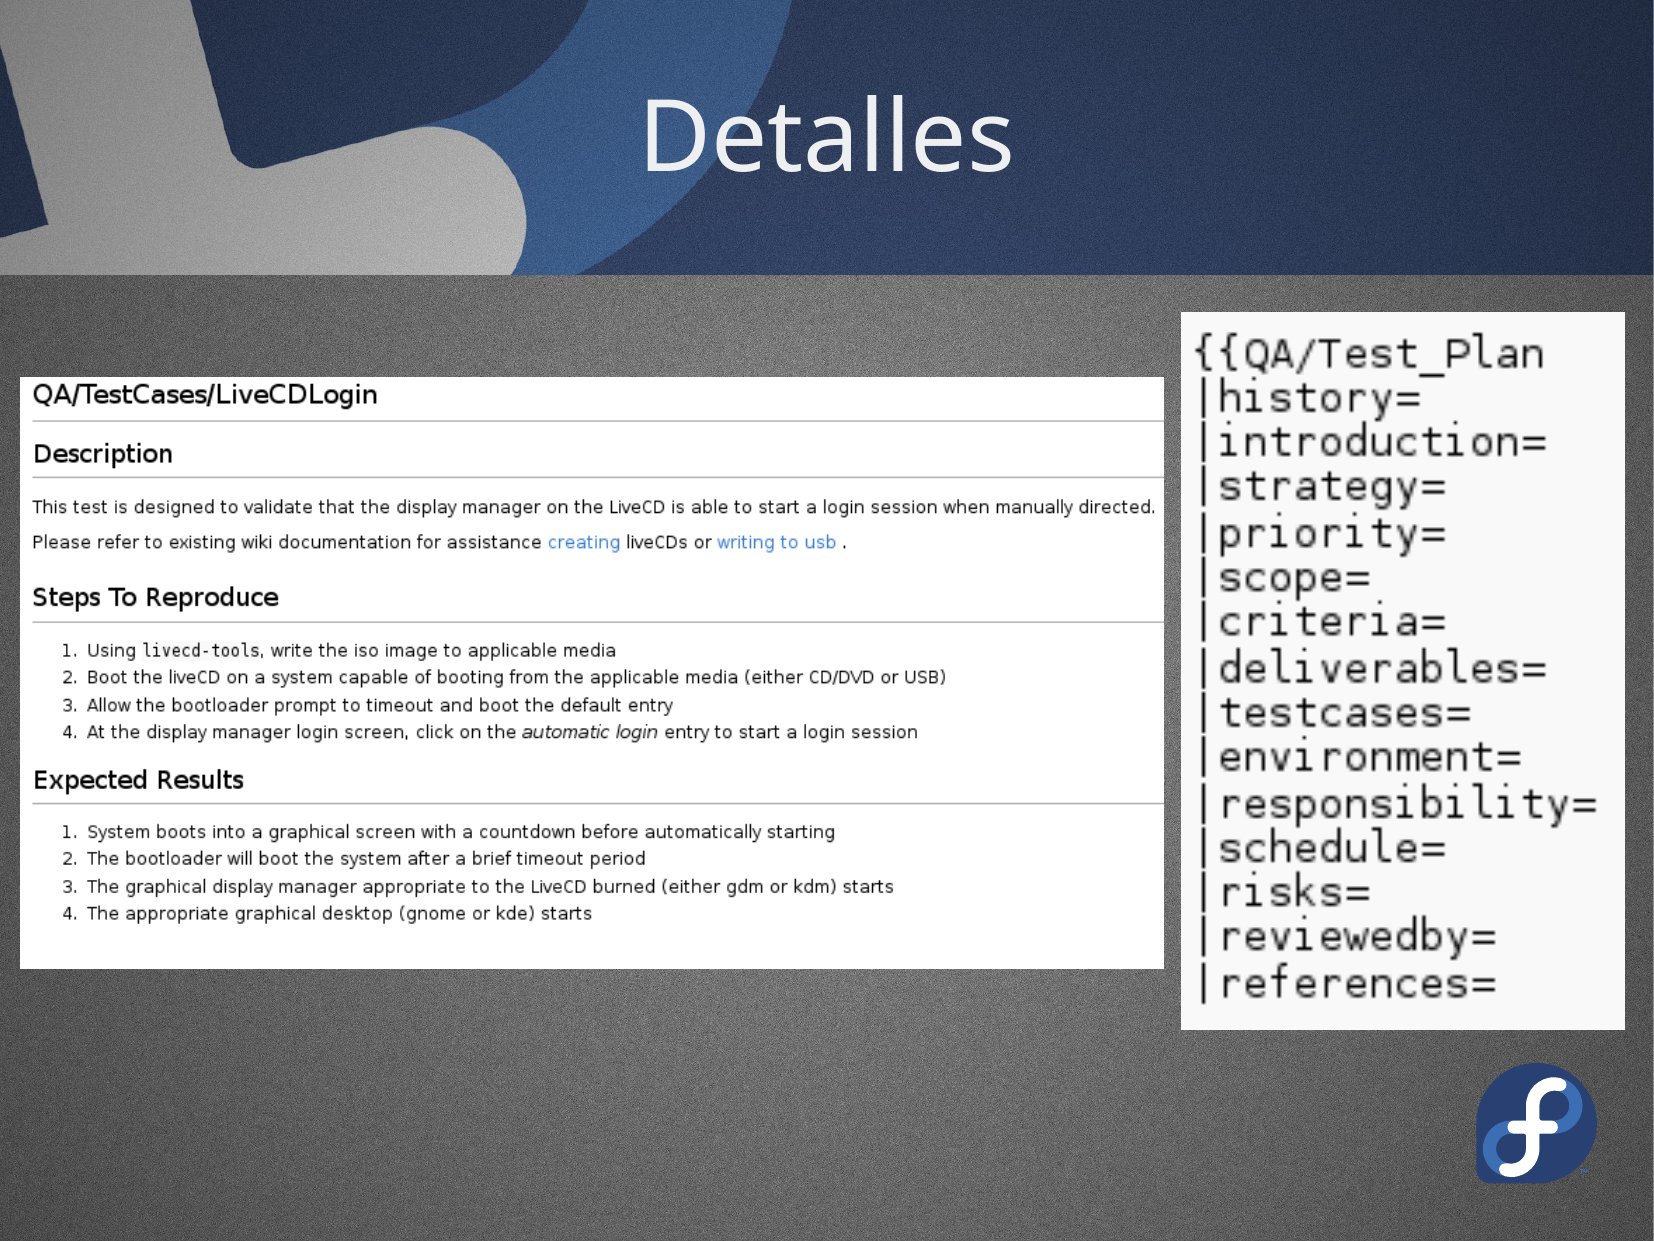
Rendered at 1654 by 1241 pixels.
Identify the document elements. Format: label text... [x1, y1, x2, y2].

picture [0, 0, 1654, 1241]
title Detalles [88, 29, 1565, 237]
